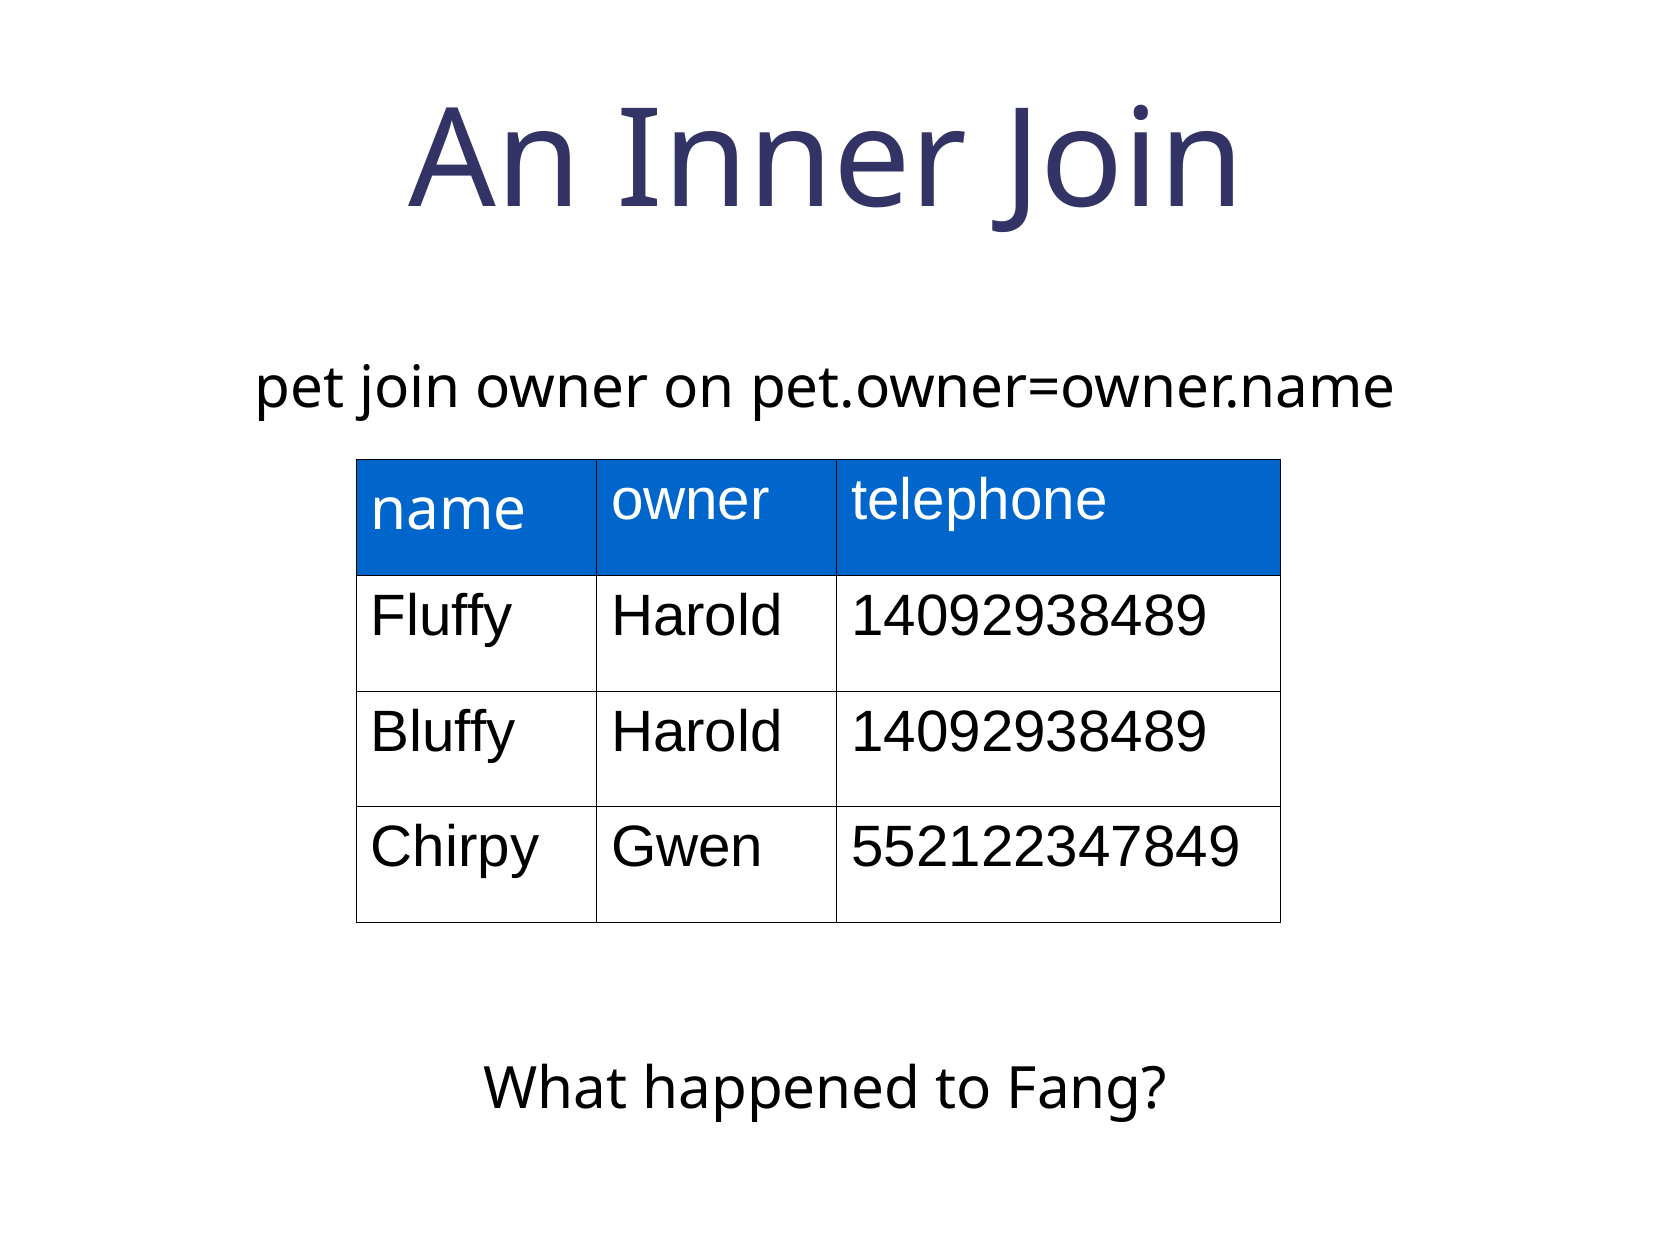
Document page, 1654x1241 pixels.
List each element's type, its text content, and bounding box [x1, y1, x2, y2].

table_header telephone [837, 460, 1280, 575]
table_cell Bluffy [357, 692, 596, 806]
table_cell Chirpy [357, 807, 596, 922]
title An Inner Join [82, 49, 1571, 257]
table_cell Gwen [597, 807, 836, 922]
table_cell 14092938489 [837, 576, 1280, 691]
table_header name [357, 460, 596, 575]
table_cell Harold [597, 576, 836, 691]
text_box What happened to Fang? [150, 1039, 1501, 1126]
table_header owner [597, 460, 836, 575]
table_cell 552122347849 [837, 807, 1280, 922]
table_cell Harold [597, 692, 836, 806]
table_cell 14092938489 [837, 692, 1280, 806]
text_box pet join owner on pet.owner=owner.name [75, 337, 1576, 424]
table_cell Fluffy [357, 576, 596, 691]
